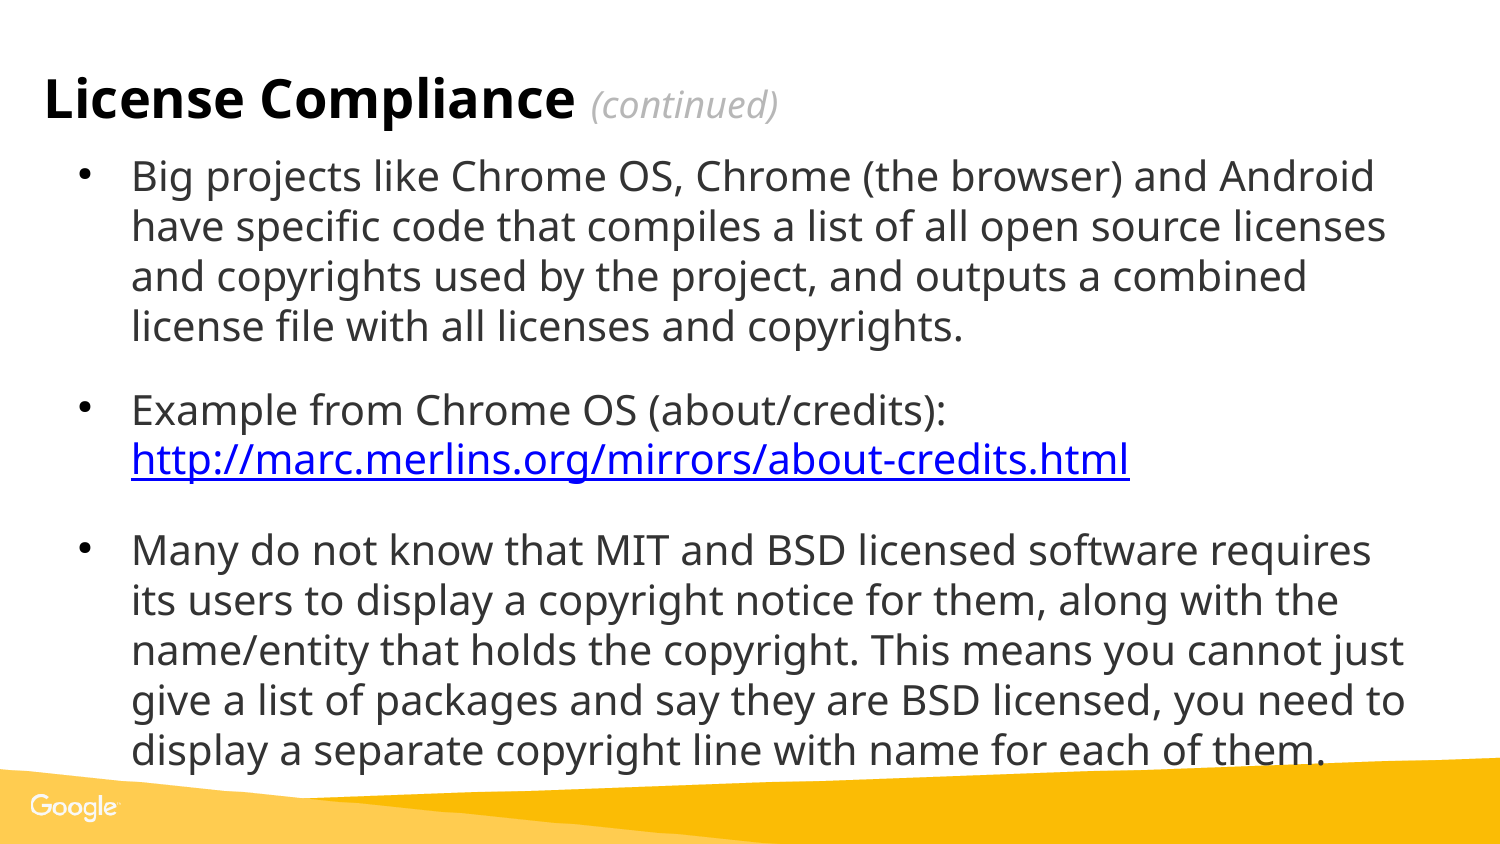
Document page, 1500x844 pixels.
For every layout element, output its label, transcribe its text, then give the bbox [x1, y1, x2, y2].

list Big projects like Chrome OS, Chrome (the browser) and Android have specific code that compiles a list of all open source licenses and copyrights used by the project, and outputs a combined license file with all licenses and copyrights. Example from Chrome OS (about/credits): http://marc.merlins.org/mirrors/about-credits.html Many do not know that MIT and BSD licensed software requires its users to display a copyright notice for them, along with the name/entity that holds the copyright. This means you cannot just give a list of packages and say they are BSD licensed, you need to display a separate copyright line with name for each of them. [45, 173, 1441, 796]
picture [0, 0, 1500, 844]
text_box License Compliance (continued) [28, 48, 1479, 173]
